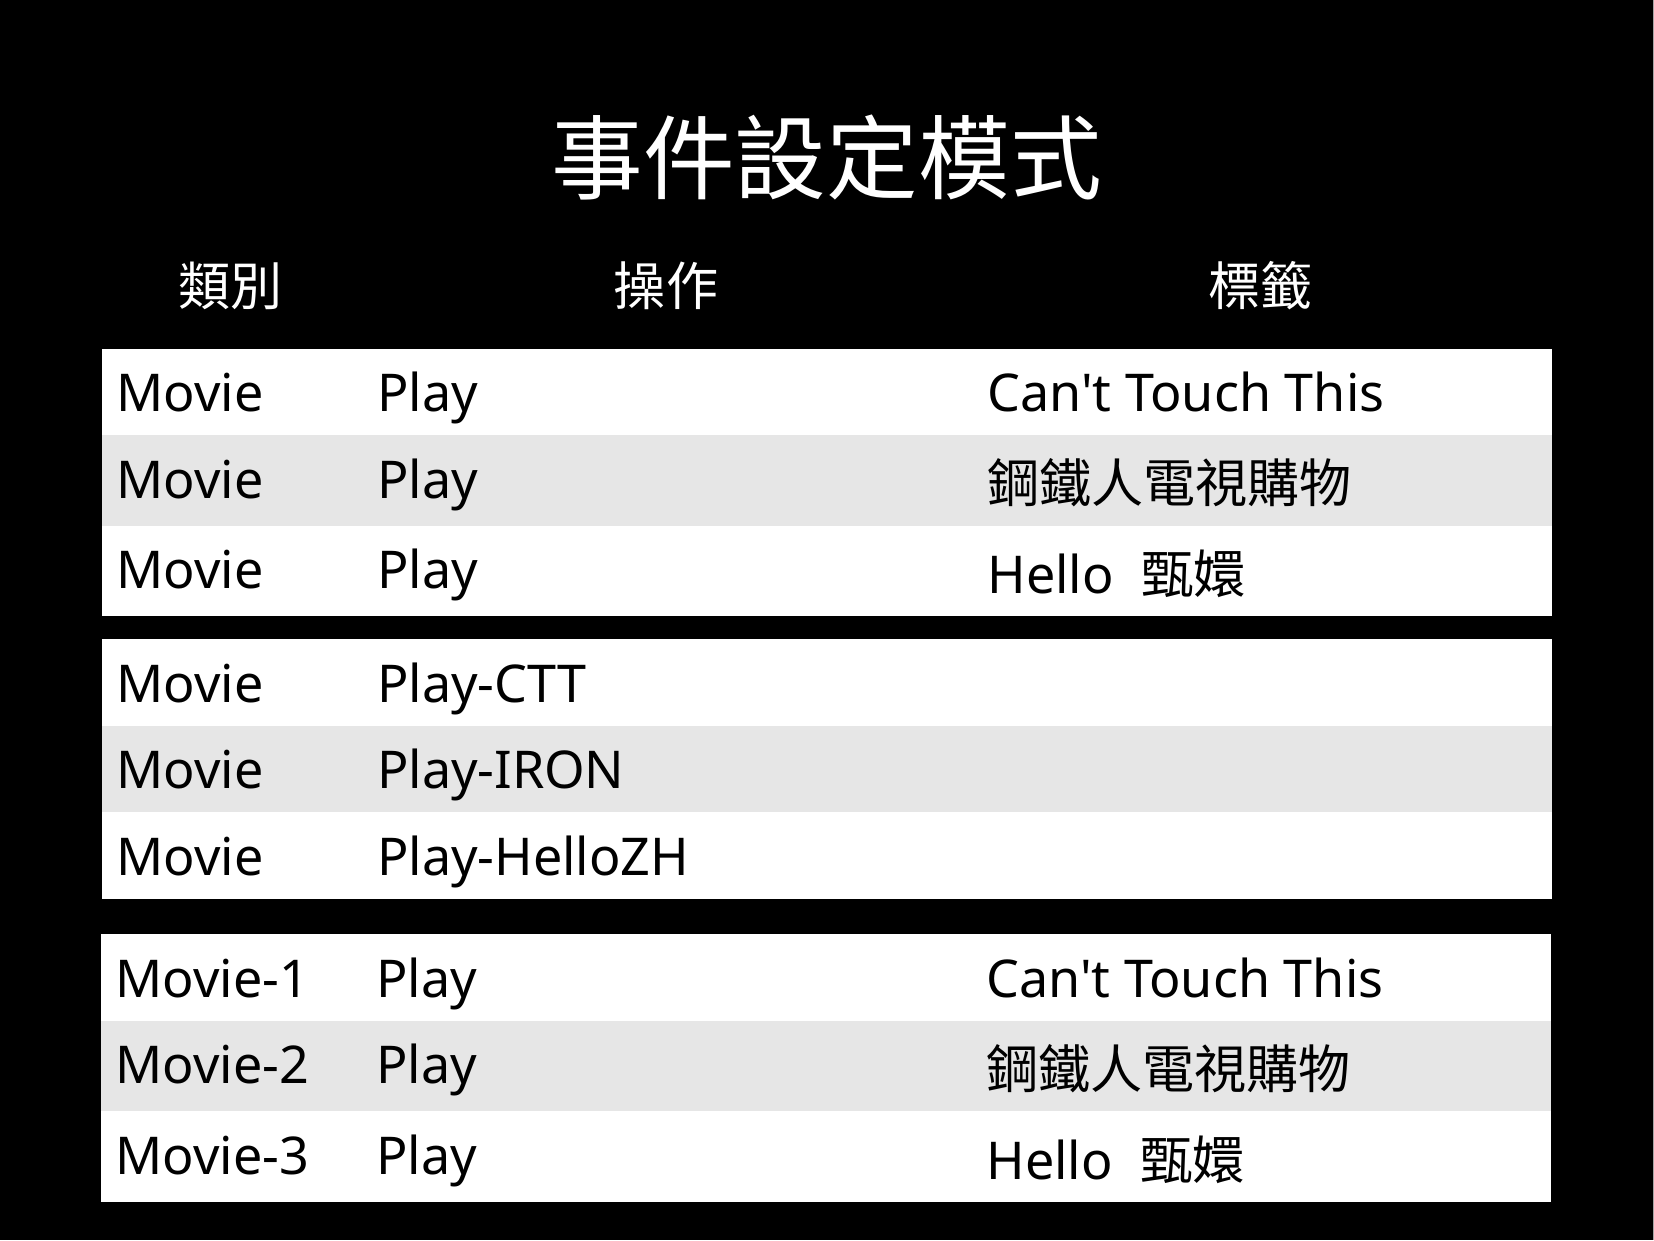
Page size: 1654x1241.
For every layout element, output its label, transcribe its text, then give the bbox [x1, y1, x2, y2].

table_cell Play-IRON [362, 726, 973, 812]
table_header Movie [102, 349, 362, 435]
table_cell Movie [102, 812, 362, 899]
table_header Can't Touch This [973, 349, 1552, 435]
table_cell Hello 甄嬛 [972, 1111, 1551, 1202]
table_header 操作 [361, 238, 971, 328]
table_cell Movie [102, 435, 362, 526]
table_header Play-CTT [362, 639, 973, 726]
table_cell Play [362, 526, 973, 616]
table_cell Movie [102, 726, 362, 812]
table_cell Play [361, 1111, 972, 1202]
table_cell [973, 812, 1552, 899]
table_cell 鋼鐵人電視購物 [972, 1021, 1551, 1111]
table_header Movie-1 [101, 934, 361, 1021]
table_header Play [362, 349, 973, 435]
table_cell Play [361, 1021, 972, 1111]
table_header Can't Touch This [972, 934, 1551, 1021]
table_header Play [361, 934, 972, 1021]
table_cell Movie-2 [101, 1021, 361, 1111]
table_cell Play [362, 435, 973, 526]
table_cell [973, 726, 1552, 812]
table_header Movie [102, 639, 362, 726]
table_cell Play-HelloZH [362, 812, 973, 899]
table_header [973, 639, 1552, 726]
table_header 標籤 [971, 238, 1550, 328]
table_cell Movie [102, 526, 362, 616]
table_header 類別 [100, 238, 361, 328]
table_cell Movie-3 [101, 1111, 361, 1202]
table_cell Hello 甄嬛 [973, 526, 1552, 616]
title 事件設定模式 [82, 49, 1571, 257]
table_cell 鋼鐵人電視購物 [973, 435, 1552, 526]
